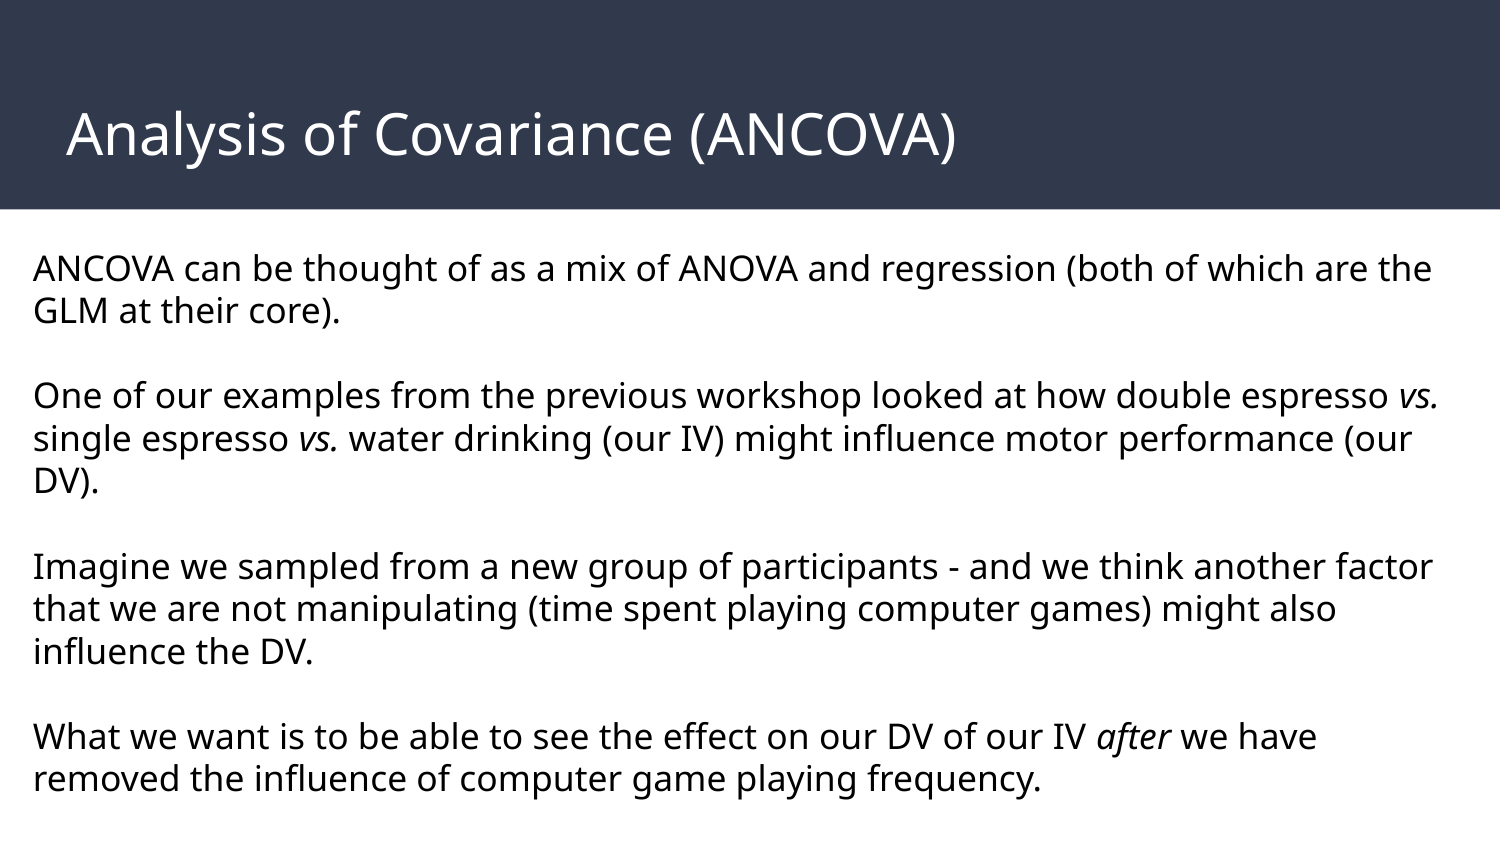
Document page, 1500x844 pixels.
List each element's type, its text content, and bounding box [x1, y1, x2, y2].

text_box ANCOVA can be thought of as a mix of ANOVA and regression (both of which are the GLM at their core). One of our examples from the previous workshop looked at how double espresso vs. single espresso vs. water drinking (our IV) might influence motor performance (our DV). Imagine we sampled from a new group of participants - and we think another factor that we are not manipulating (time spent playing computer games) might also influence the DV. What we want is to be able to see the effect on our DV of our IV after we have removed the influence of computer game playing frequency. [17, 231, 1483, 834]
title Analysis of Covariance (ANCOVA) [51, 82, 1449, 185]
